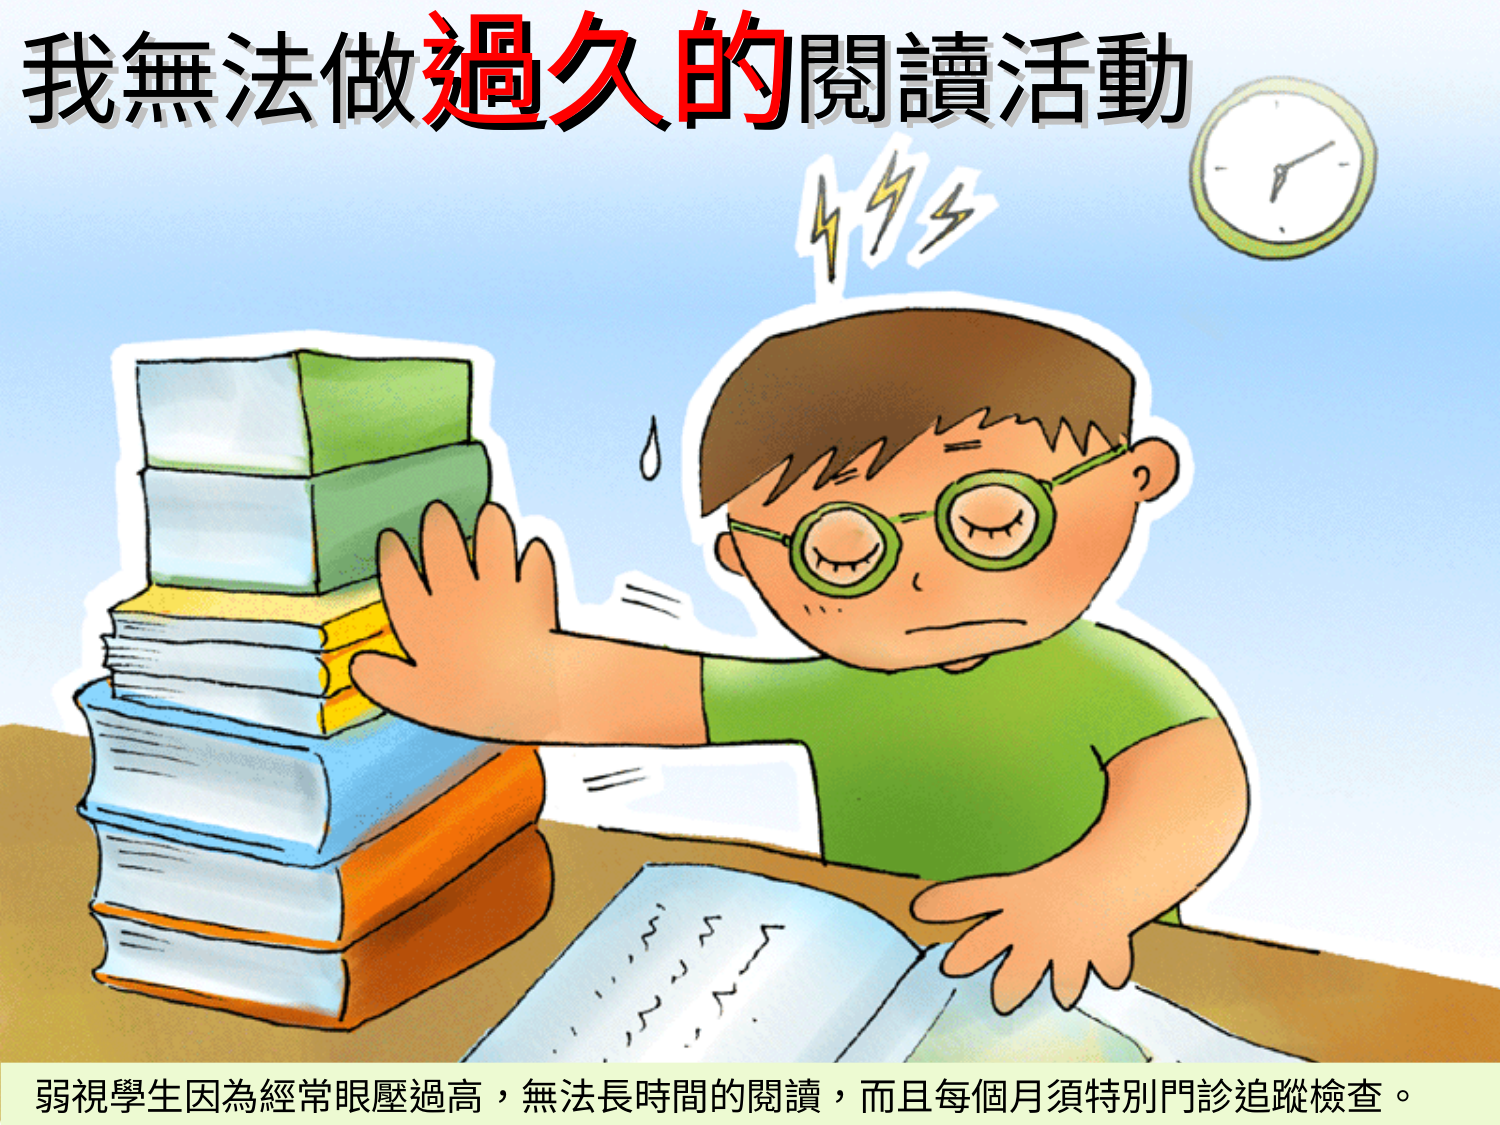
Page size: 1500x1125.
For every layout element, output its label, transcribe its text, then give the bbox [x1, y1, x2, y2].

picture [0, 0, 1500, 1062]
title 我無法做過久的閱讀活動 [0, 0, 1213, 150]
subtitle 弱視學生因為經常眼壓過高，無法長時間的閱讀，而且每個月須特別門診追蹤檢查。 [0, 1062, 1500, 1125]
